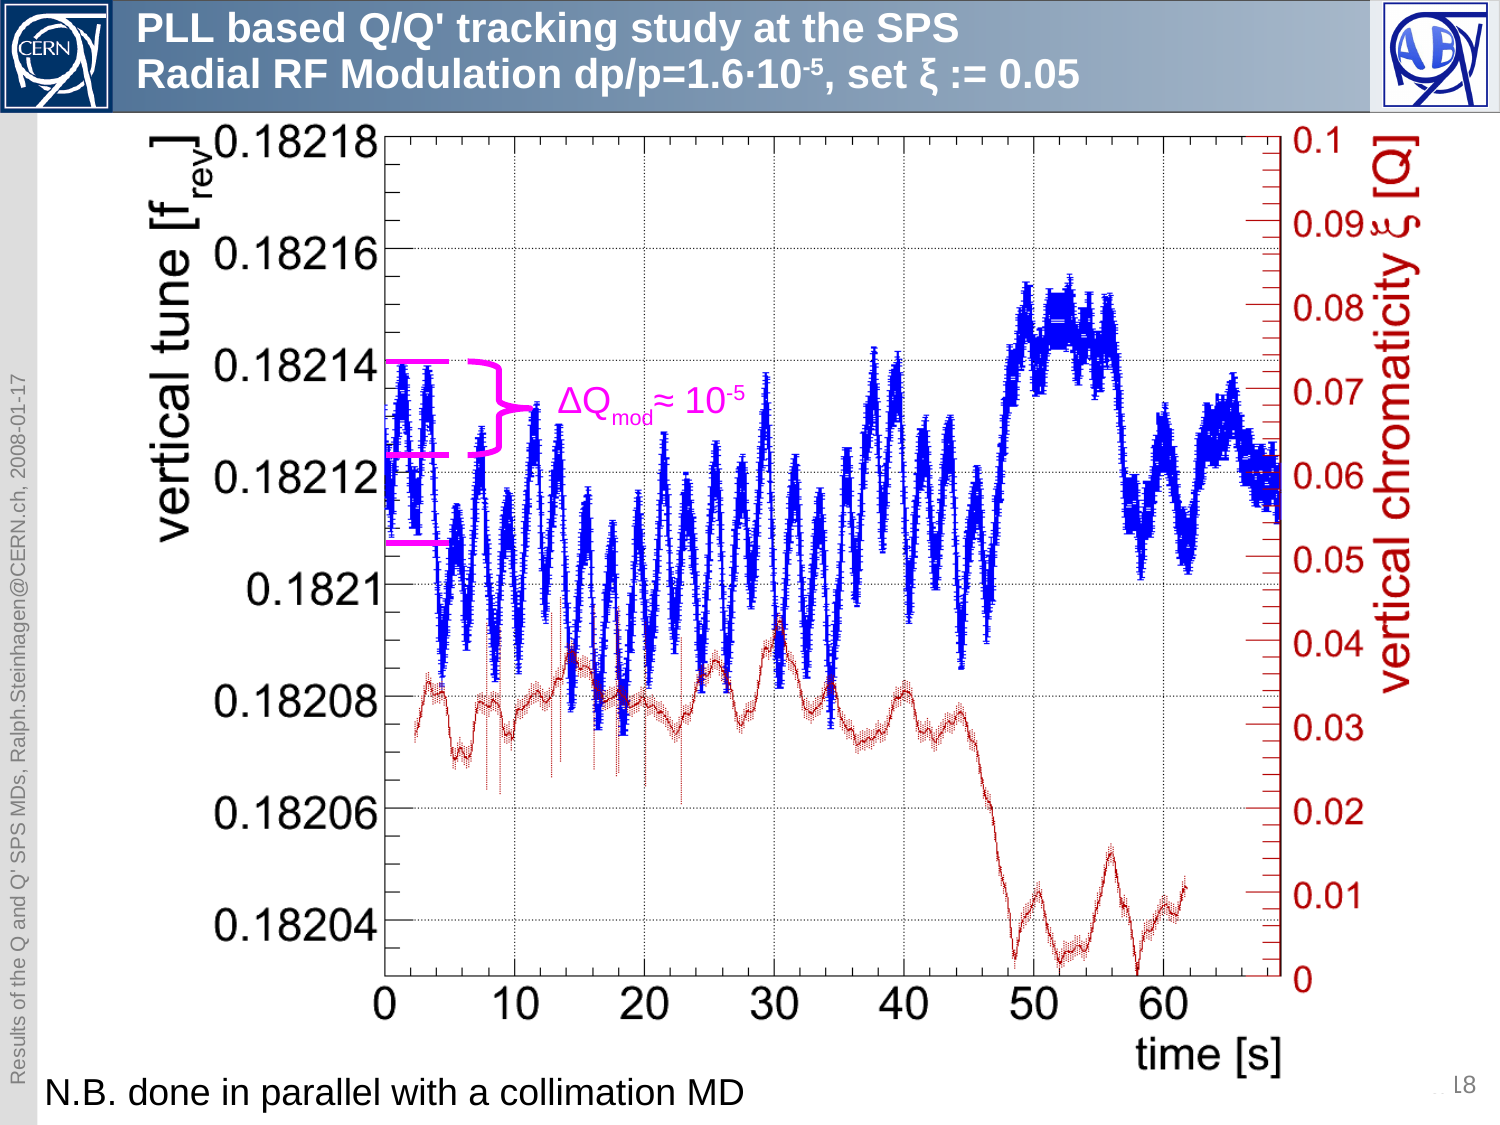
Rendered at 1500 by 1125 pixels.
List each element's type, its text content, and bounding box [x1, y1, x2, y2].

title PLL based Q/Q' tracking study at the SPS Radial RF Modulation dp/p=1.6∙10-5, set ξ := 0.05 [136, 0, 1089, 103]
picture [117, 117, 1455, 1093]
picture [0, 0, 113, 113]
text_box N.B. done in parallel with a collimation MD [29, 1063, 760, 1121]
picture [1382, 1, 1489, 108]
text_box ΔQmod≈ 10-5 [542, 371, 796, 449]
